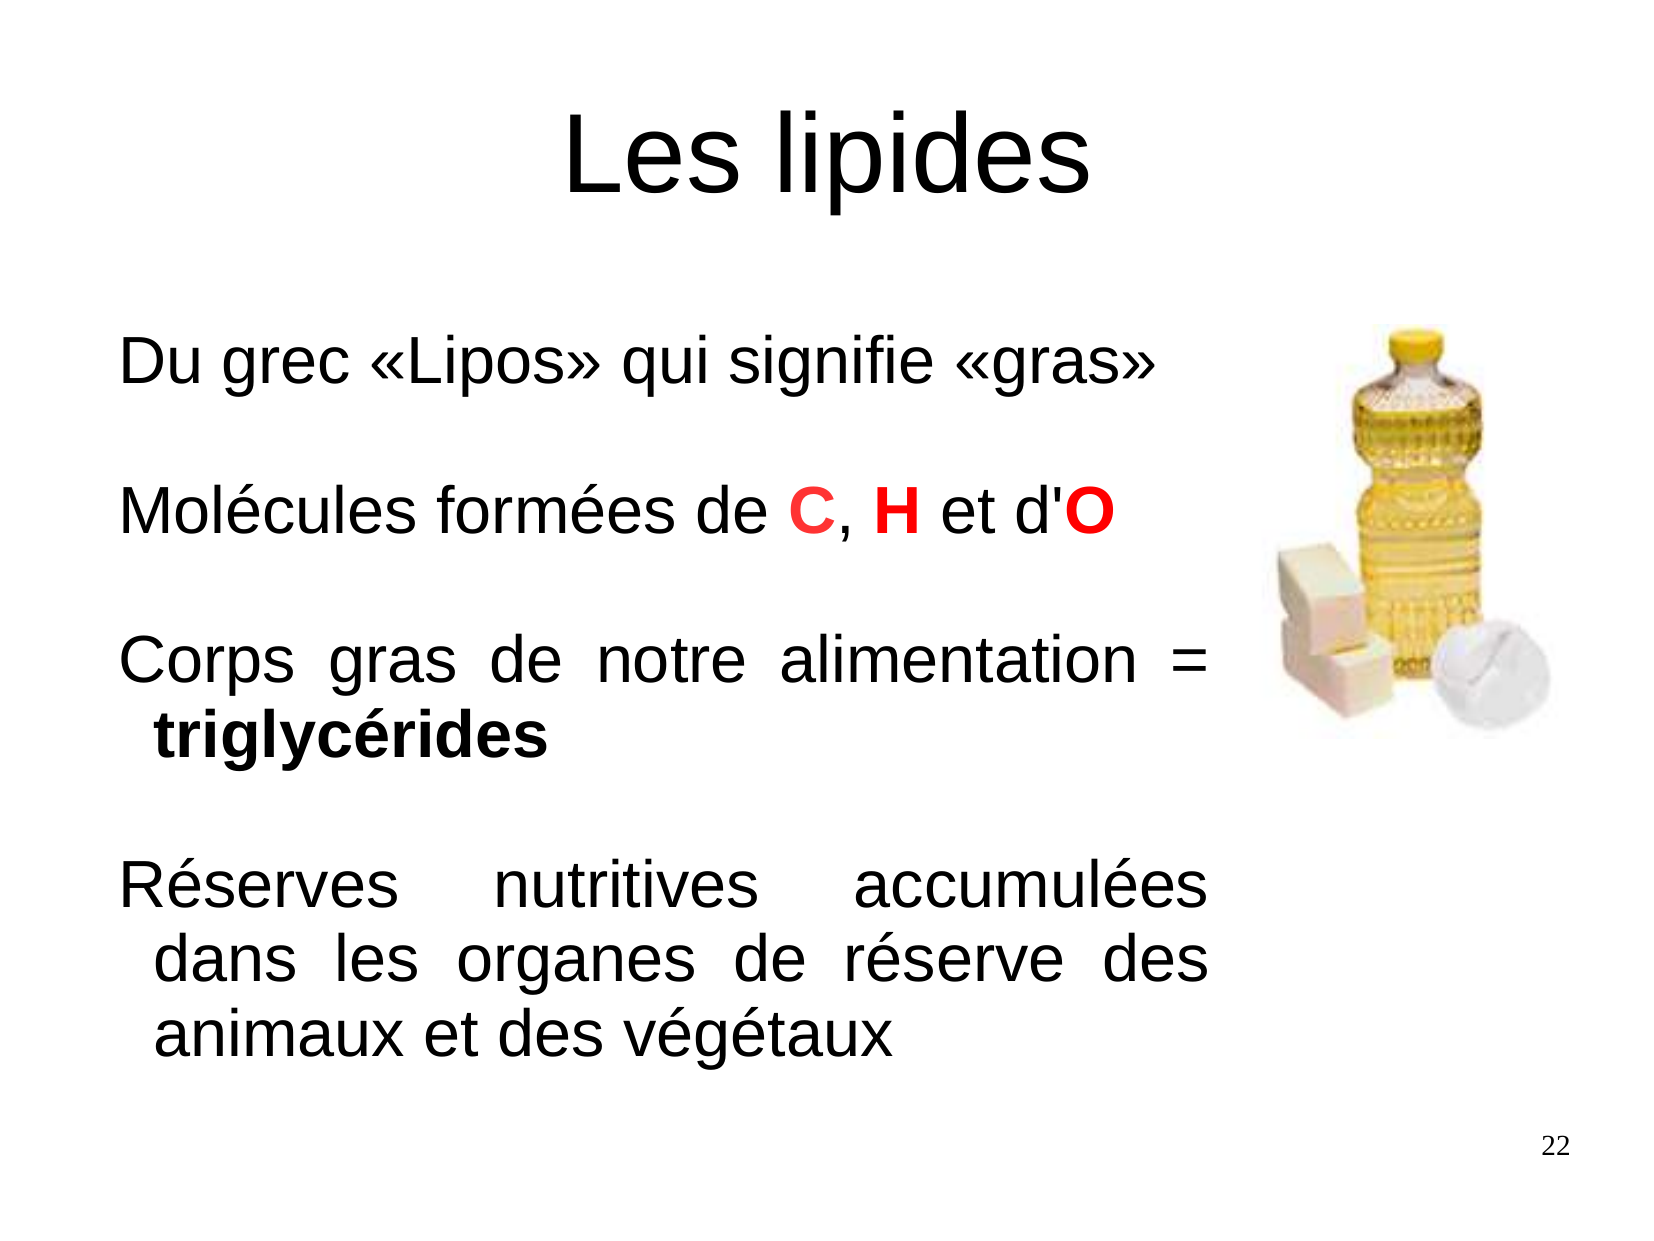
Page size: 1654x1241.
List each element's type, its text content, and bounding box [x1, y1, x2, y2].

title Les lipides [82, 49, 1571, 257]
picture [1226, 324, 1595, 739]
subtitle Du grec «Lipos» qui signifie «gras» Molécules formées de C, H et d'O Corps gras de notre alimentation = triglycérides Réserves nutritives accumulées dans les organes de réserve des animaux et des végétaux [82, 295, 1211, 1099]
